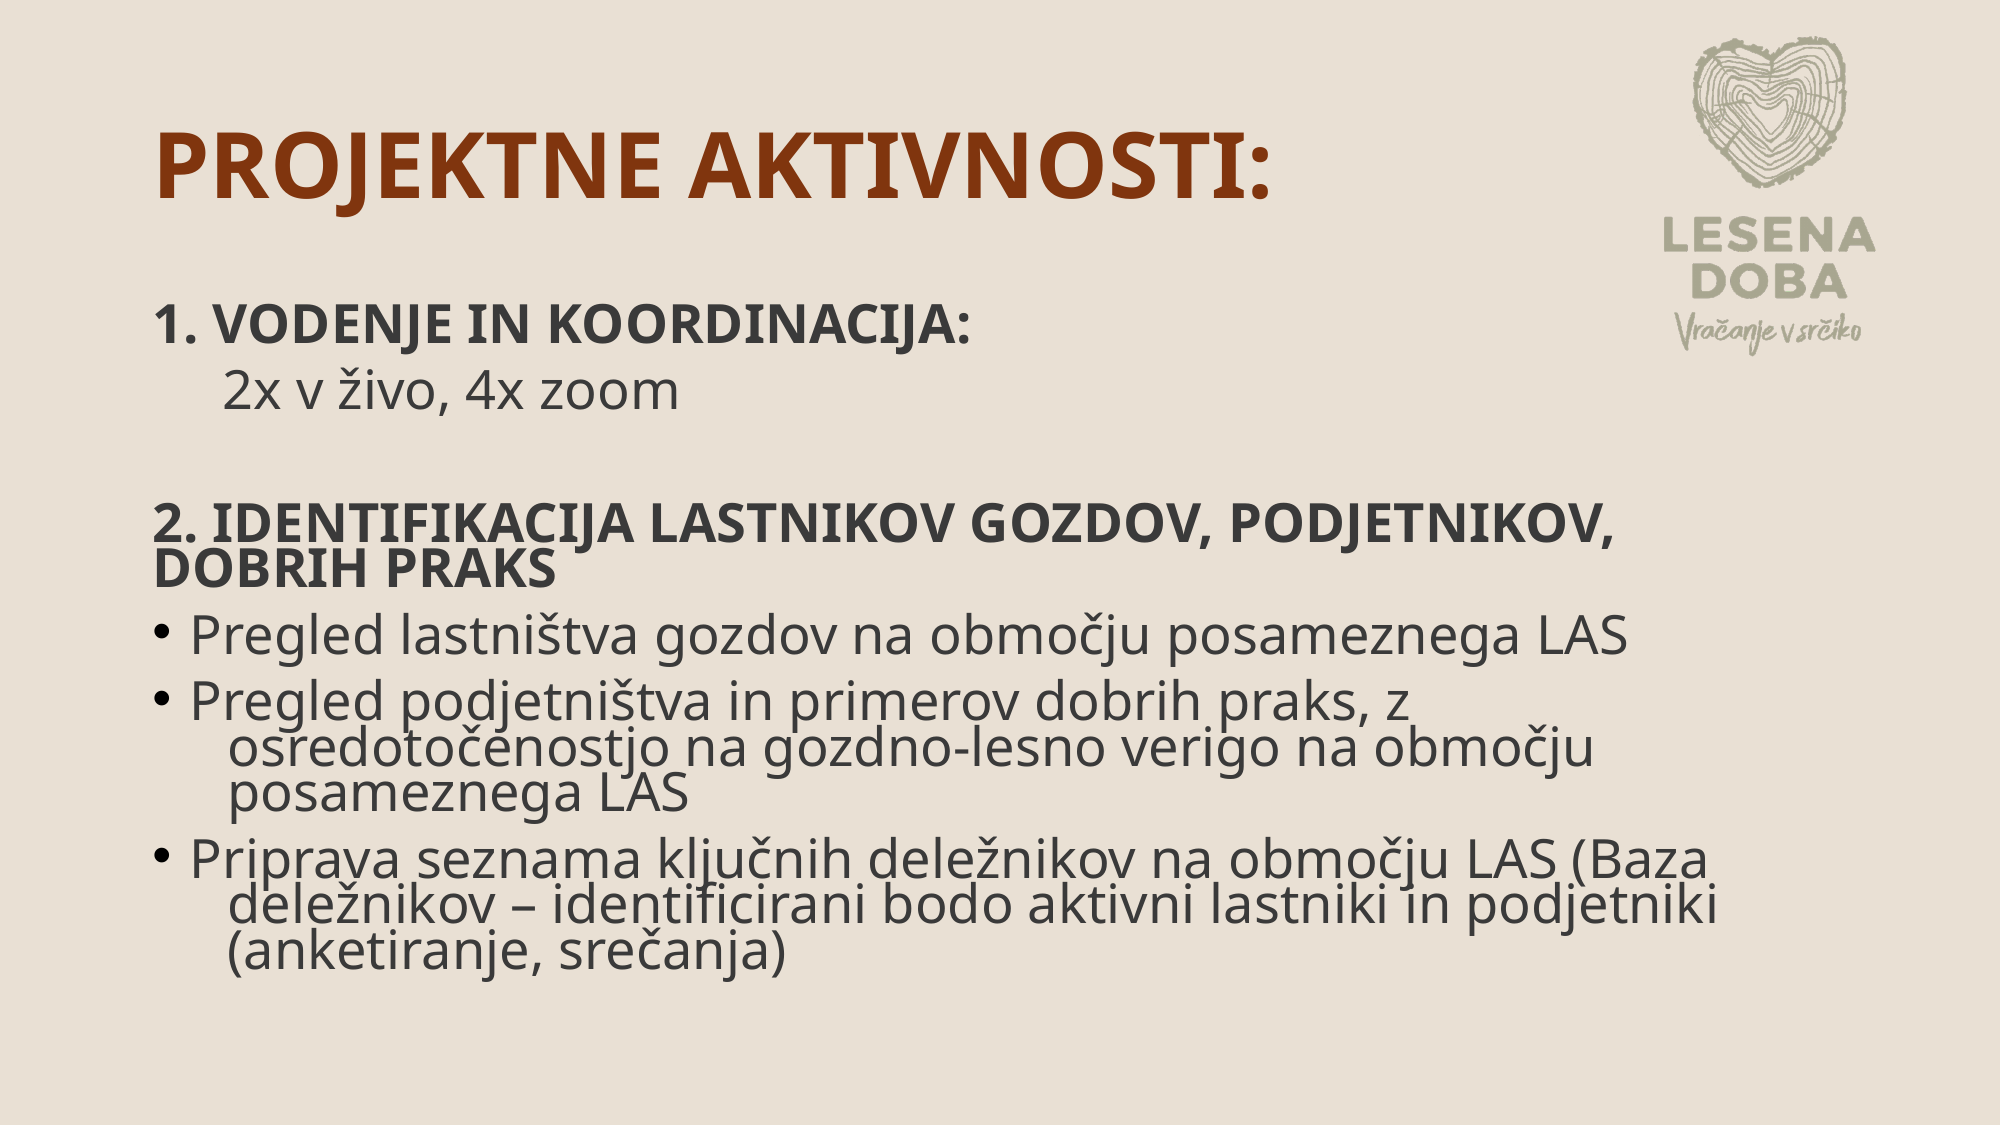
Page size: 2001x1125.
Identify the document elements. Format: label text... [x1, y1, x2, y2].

picture [1603, 36, 1936, 366]
list 1. VODENJE IN KOORDINACIJA: 2x v živo, 4x zoom 2. IDENTIFIKACIJA LASTNIKOV GOZDOV, PODJETNIKOV, DOBRIH PRAKS Pregled lastništva gozdov na območju posameznega LAS Pregled podjetništva in primerov dobrih praks, z osredotočenostjo na gozdno-lesno verigo na območju posameznega LAS Priprava seznama ključnih deležnikov na območju LAS (Baza deležnikov – identificirani bodo aktivni lastniki in podjetniki (anketiranje, srečanja) [137, 299, 1863, 1014]
title PROJEKTNE AKTIVNOSTI: [137, 59, 1603, 278]
